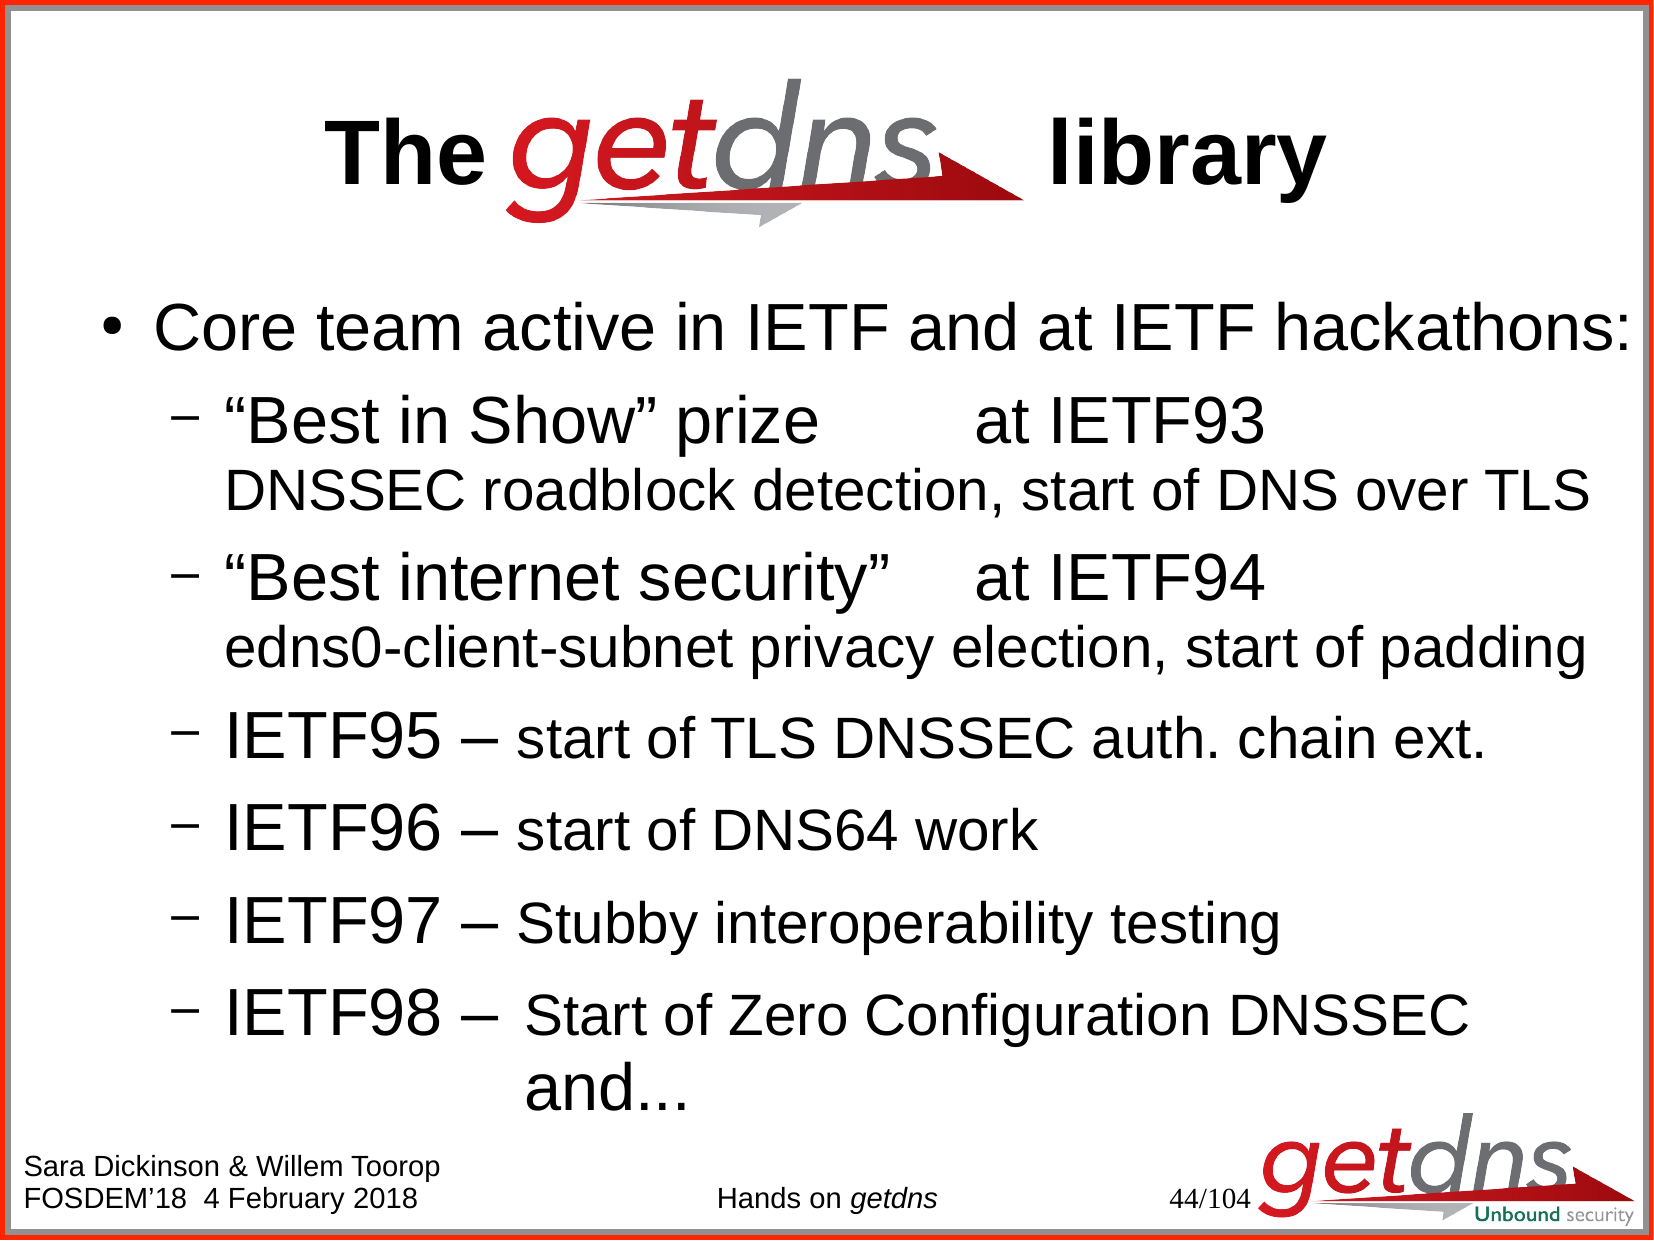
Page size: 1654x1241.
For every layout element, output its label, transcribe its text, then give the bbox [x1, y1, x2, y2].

title The library [324, 49, 1642, 257]
picture [1251, 1217, 1642, 1232]
list Core team active in IETF and at IETF hackathons: “Best in Show” prize at IETF93 DNSSEC roadblock detection, start of DNS over TLS “Best internet security” at IETF94 edns0-client-subnet privacy election, start of padding IETF95 – start of TLS DNSSEC auth. chain ext. IETF96 – start of DNS64 work IETF97 – Stubby interoperability testing IETF98 – Start of Zero Configuration DNSSEC and... [82, 290, 1654, 1217]
